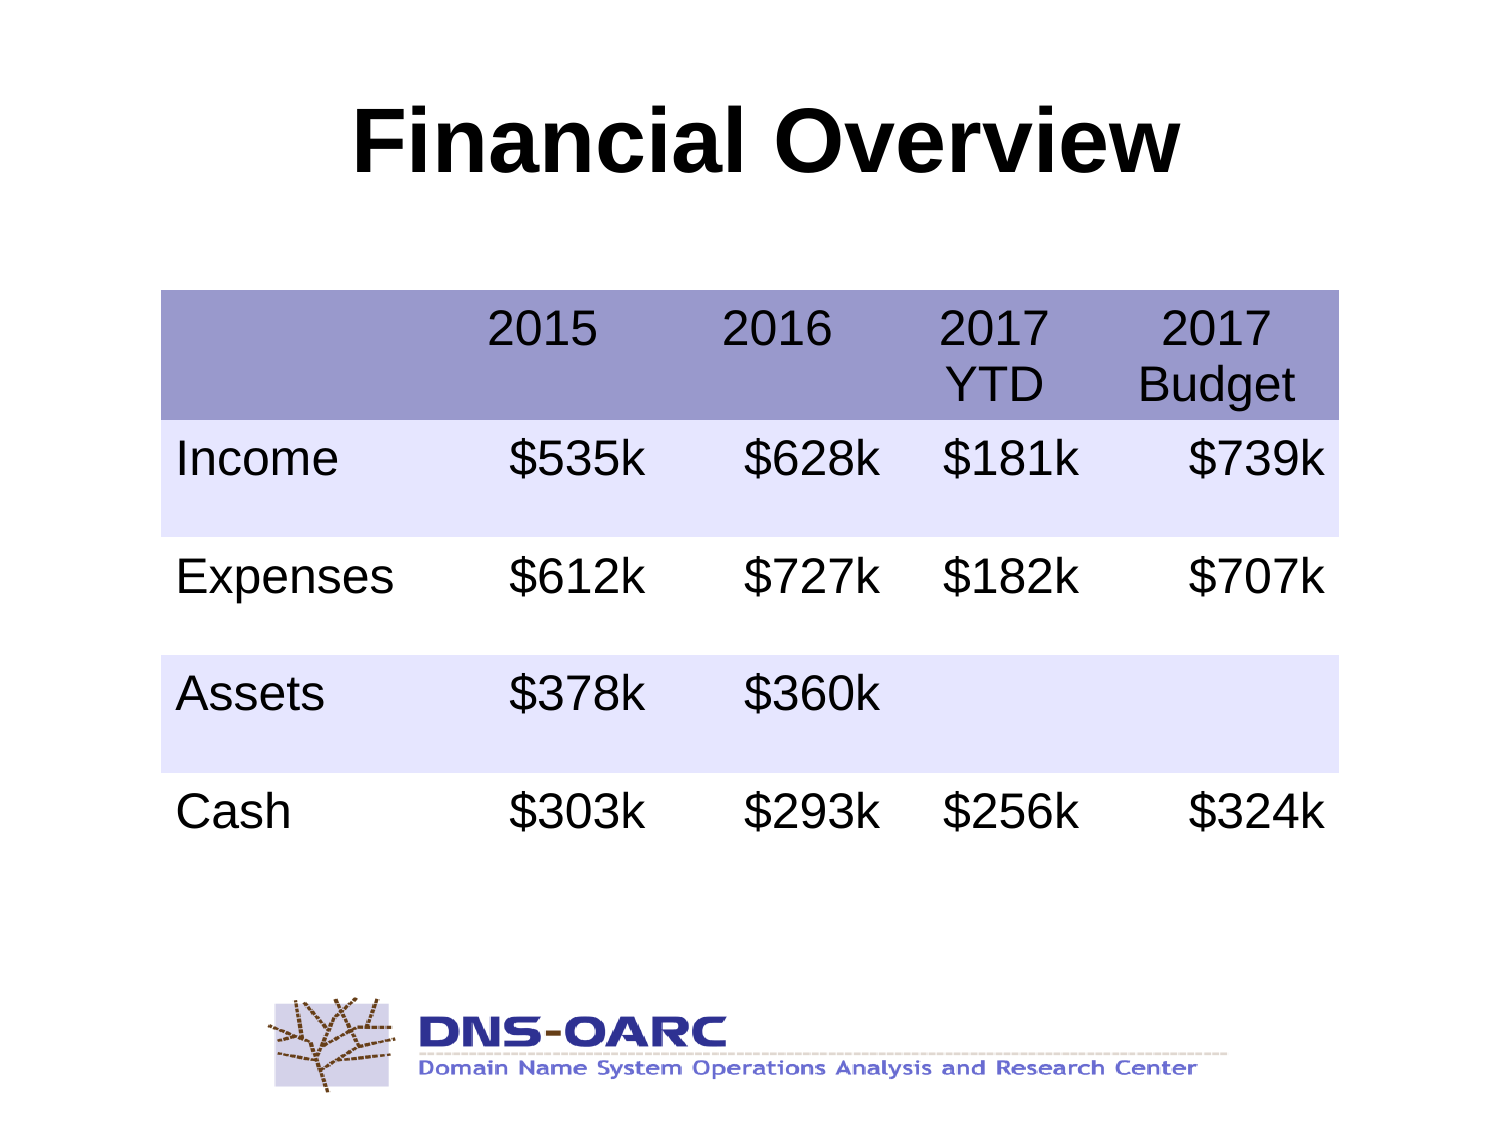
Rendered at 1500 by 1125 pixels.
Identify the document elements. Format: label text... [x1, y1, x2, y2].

table_cell $535k [425, 420, 660, 537]
table_cell Assets [161, 655, 425, 773]
table_cell $739k [1094, 420, 1339, 537]
table_header [161, 290, 425, 420]
table_header 2017 Budget [1094, 290, 1339, 420]
table_cell [895, 655, 1094, 773]
table_cell $378k [425, 655, 660, 773]
table_cell $181k [895, 420, 1094, 537]
table_cell $360k [660, 655, 895, 773]
table_cell [1094, 655, 1339, 773]
table_cell $324k [1094, 773, 1339, 890]
table_header 2015 [425, 290, 660, 420]
table_cell Cash [161, 773, 425, 890]
table_cell Expenses [161, 537, 425, 655]
table_cell $612k [425, 537, 660, 655]
table_cell $628k [660, 420, 895, 537]
table_cell $182k [895, 537, 1094, 655]
table_cell $727k [660, 537, 895, 655]
table_cell $707k [1094, 537, 1339, 655]
title Financial Overview [75, 52, 1426, 226]
table_cell Income [161, 420, 425, 537]
table_header 2016 [660, 290, 895, 420]
table_header 2017 YTD [895, 290, 1094, 420]
table_cell $293k [660, 773, 895, 890]
table_cell $256k [895, 773, 1094, 890]
picture [214, 991, 1259, 1099]
table_cell $303k [425, 773, 660, 890]
